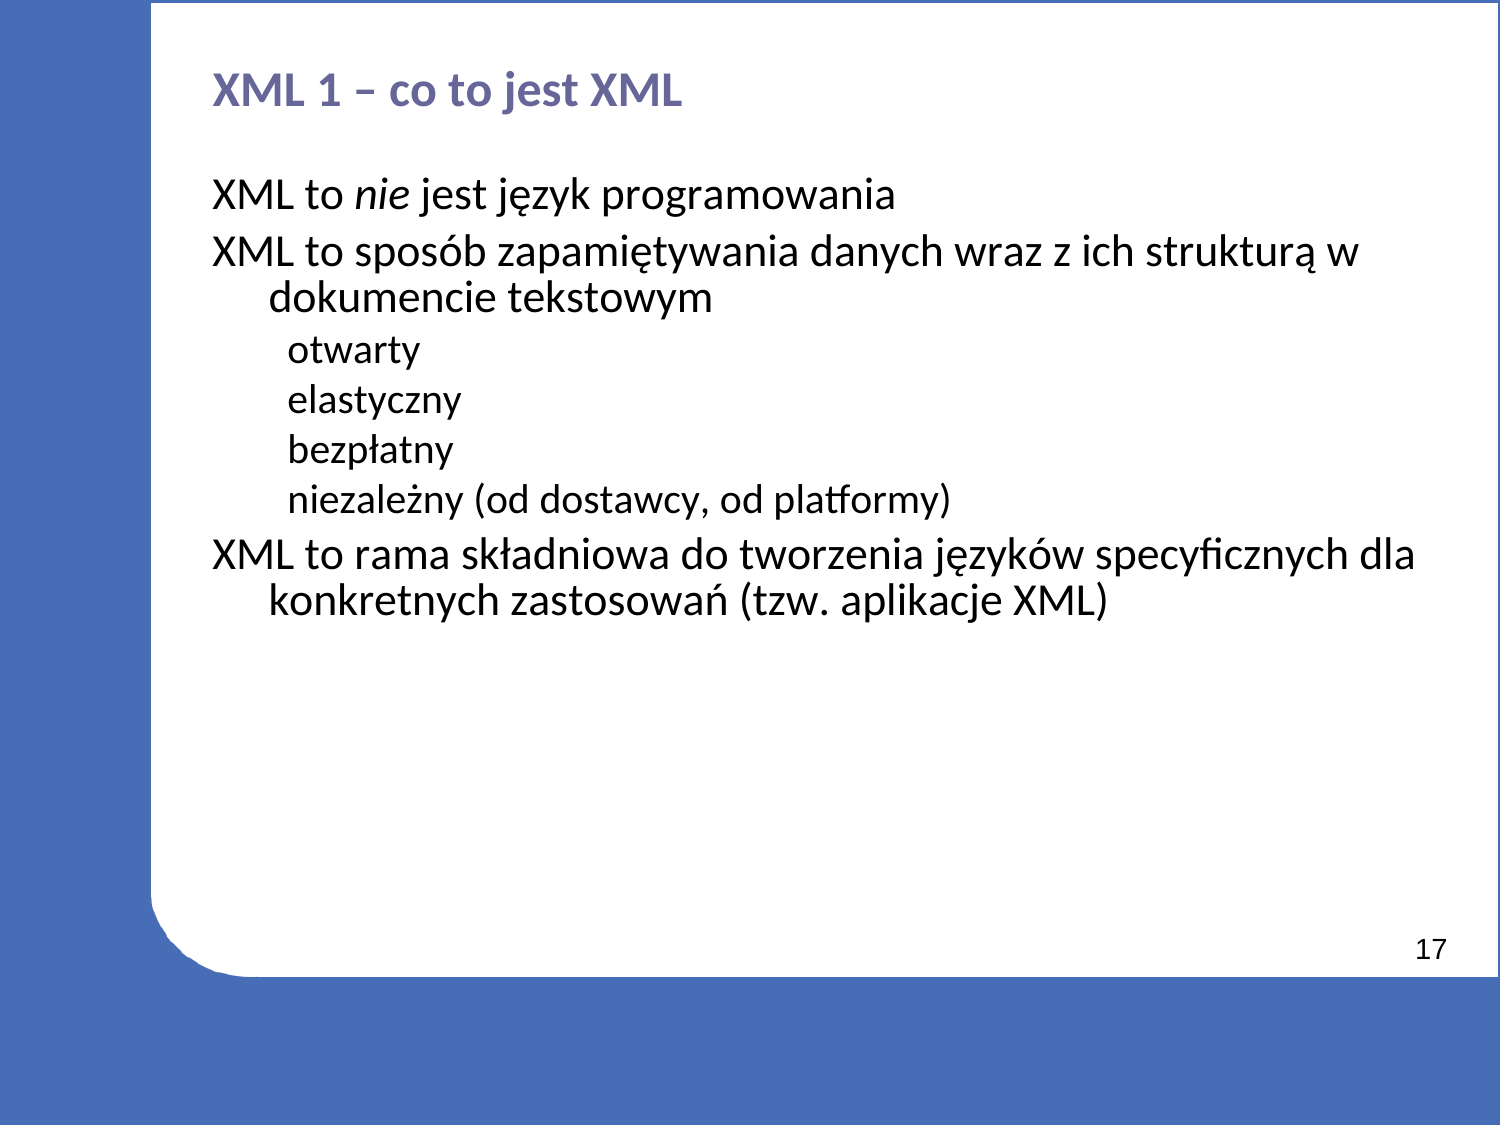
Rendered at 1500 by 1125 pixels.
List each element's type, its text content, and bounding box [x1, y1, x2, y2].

list XML to nie jest język programowania XML to sposób zapamiętywania danych wraz z ich strukturą w dokumencie tekstowym otwarty elastyczny bezpłatny niezależny (od dostawcy, od platformy) XML to rama składniowa do tworzenia języków specyficznych dla konkretnych zastosowań (tzw. aplikacje XML) [212, 174, 1448, 911]
title XML 1 – co to jest XML [212, 24, 1447, 164]
picture [0, 0, 1500, 1125]
